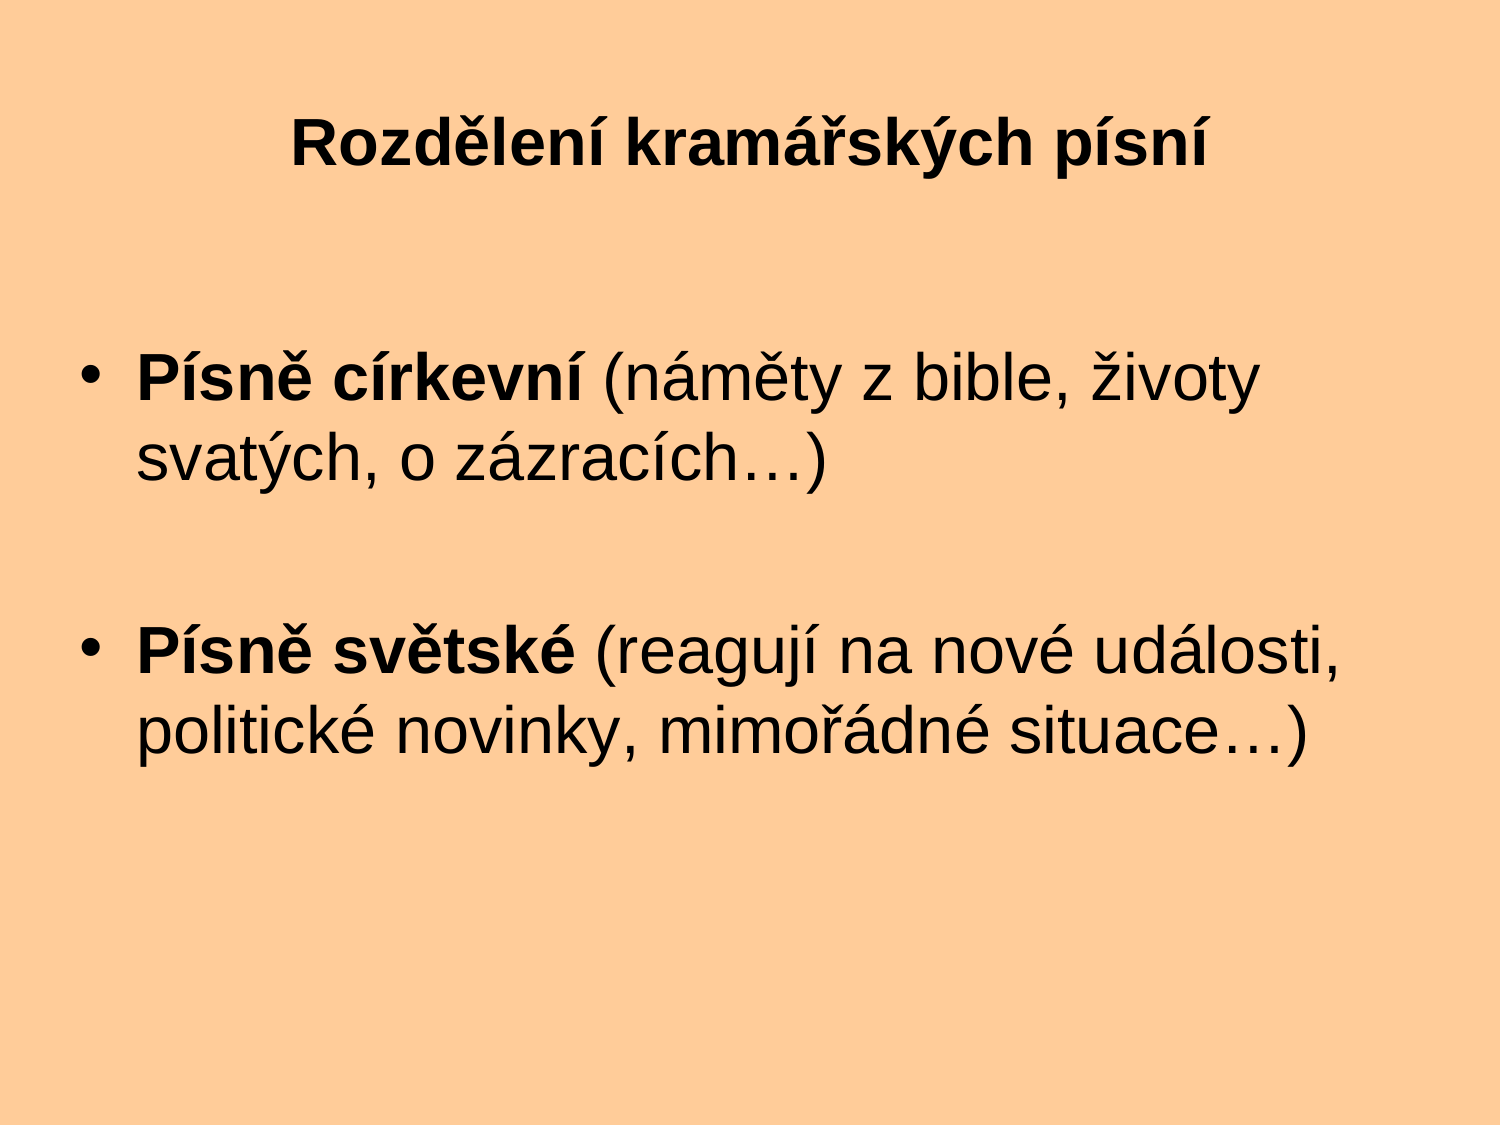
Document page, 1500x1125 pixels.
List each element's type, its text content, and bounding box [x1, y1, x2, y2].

title Rozdělení kramářských písní [75, 45, 1426, 233]
list Písně církevní (náměty z bible, životy svatých, o zázracích…) Písně světské (reagují na nové události, politické novinky, mimořádné situace…) [64, 326, 1415, 1069]
